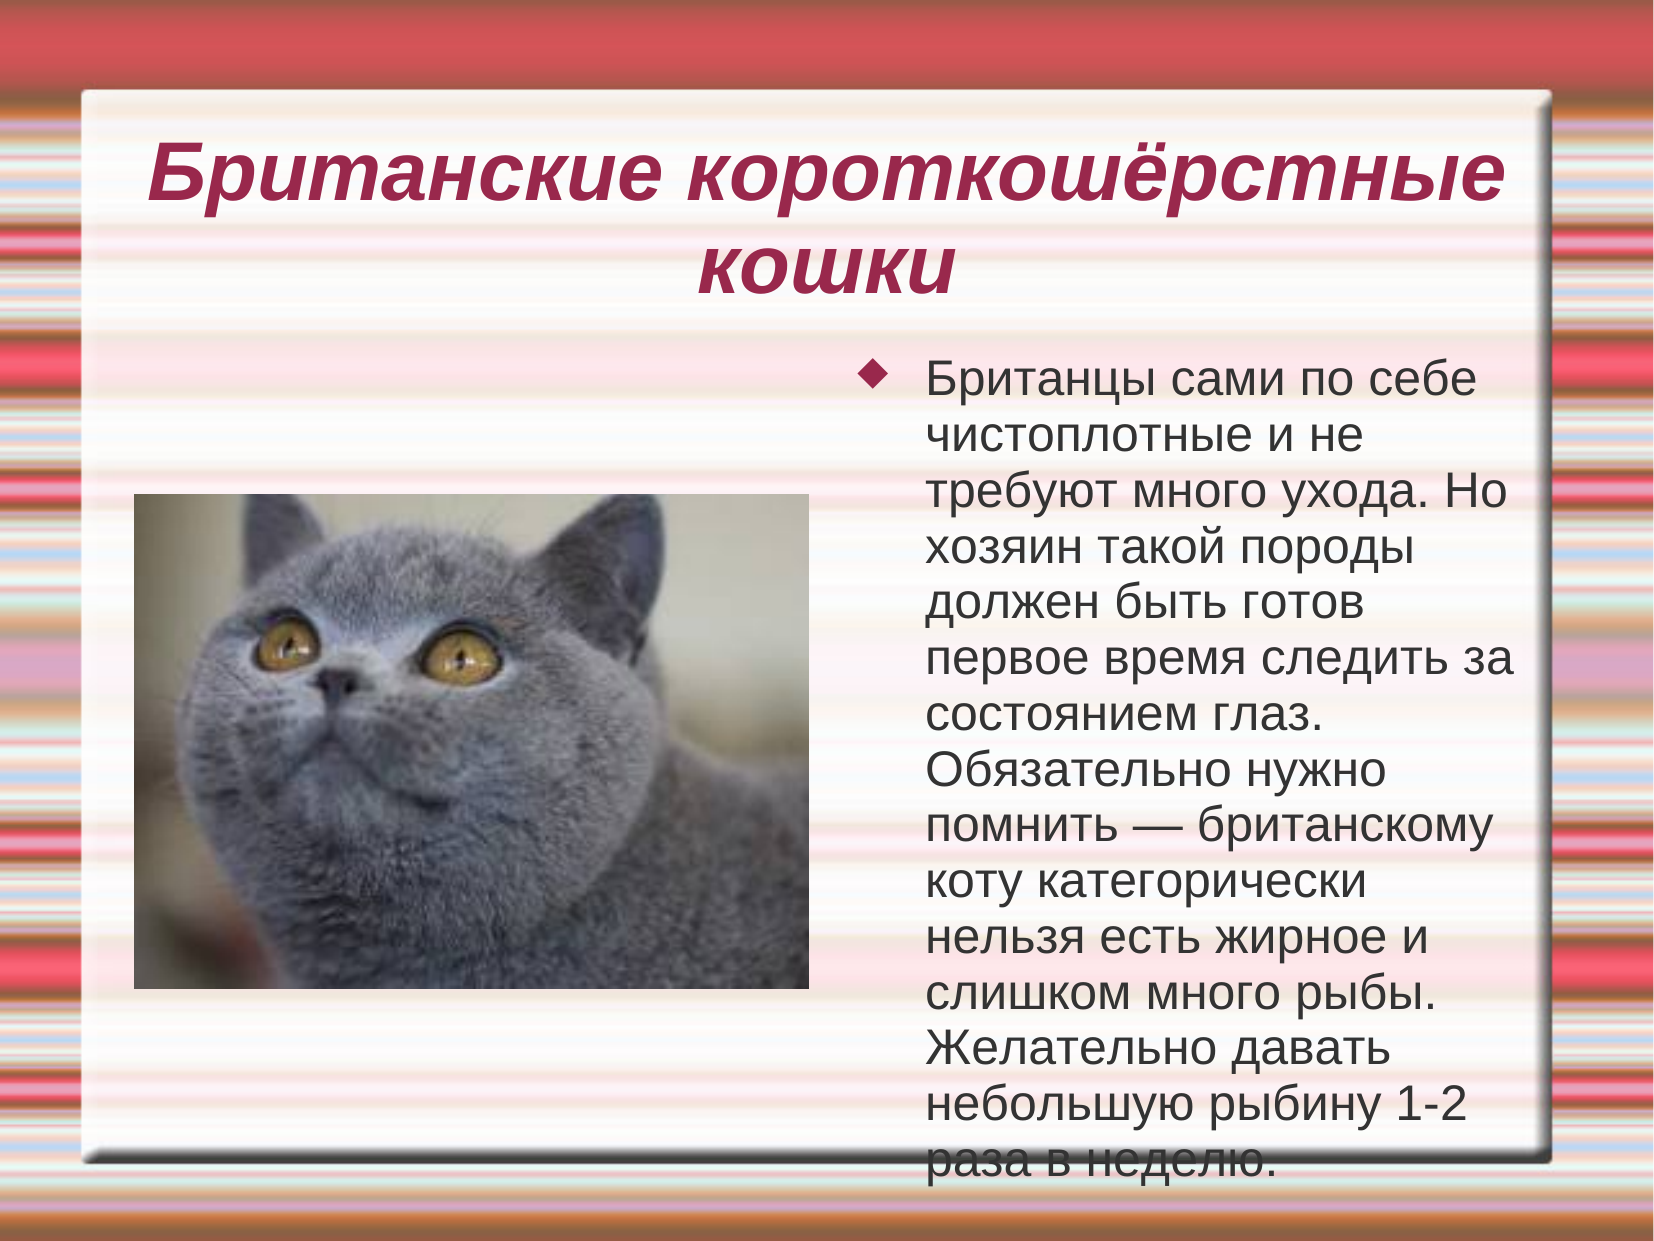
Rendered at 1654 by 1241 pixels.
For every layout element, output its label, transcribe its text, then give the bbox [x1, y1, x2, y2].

list Британцы сами по себе чистоплотные и не требуют много ухода. Но хозяин такой породы должен быть готов первое время следить за состоянием глаз. Обязательно нужно помнить — британскому коту категорически нельзя есть жирное и слишком много рыбы. Желательно давать небольшую рыбину 1-2 раза в неделю. [842, 350, 1517, 1132]
picture [0, 0, 1654, 1241]
title Британские короткошёрстные кошки [121, 122, 1534, 315]
